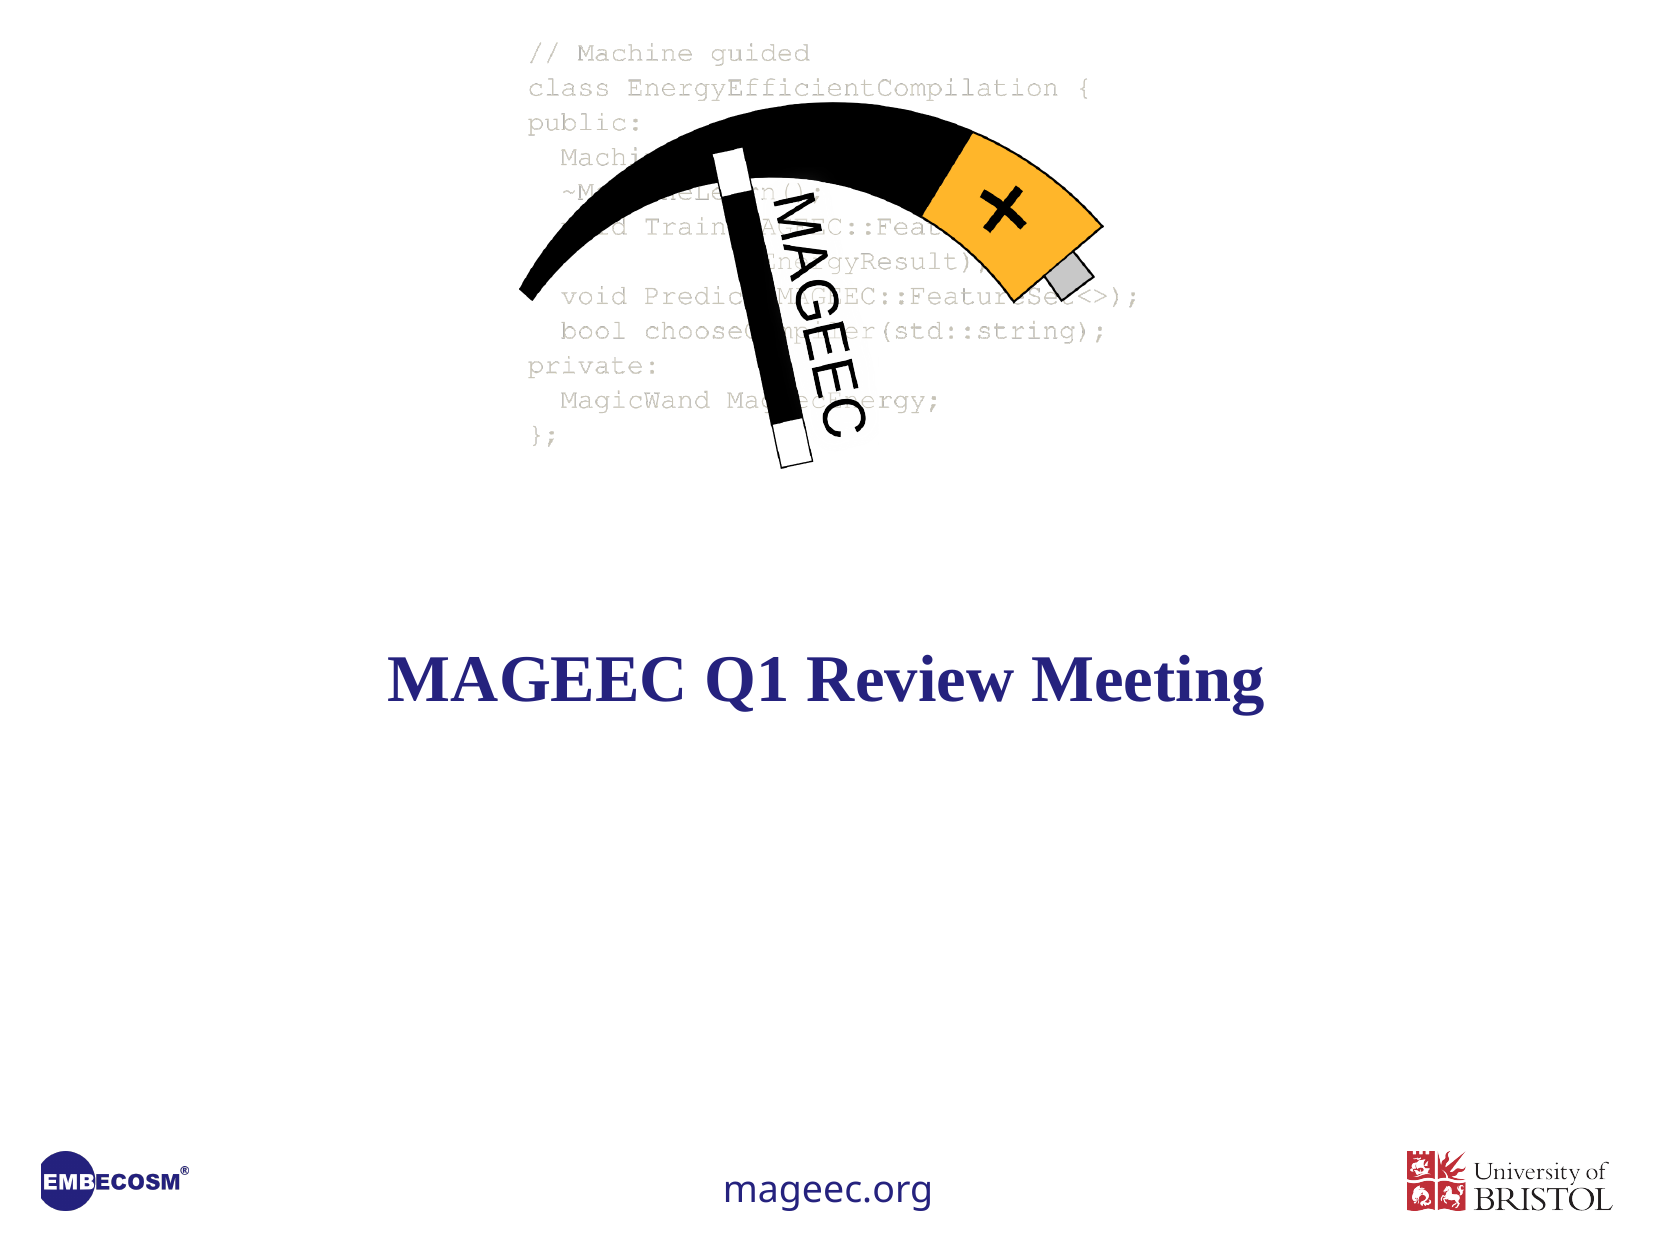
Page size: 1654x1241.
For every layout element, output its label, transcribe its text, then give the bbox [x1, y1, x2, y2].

picture [41, 1151, 189, 1211]
title MAGEEC Q1 Review Meeting [82, 510, 1571, 848]
picture [519, 42, 1135, 480]
picture [1407, 1151, 1613, 1211]
